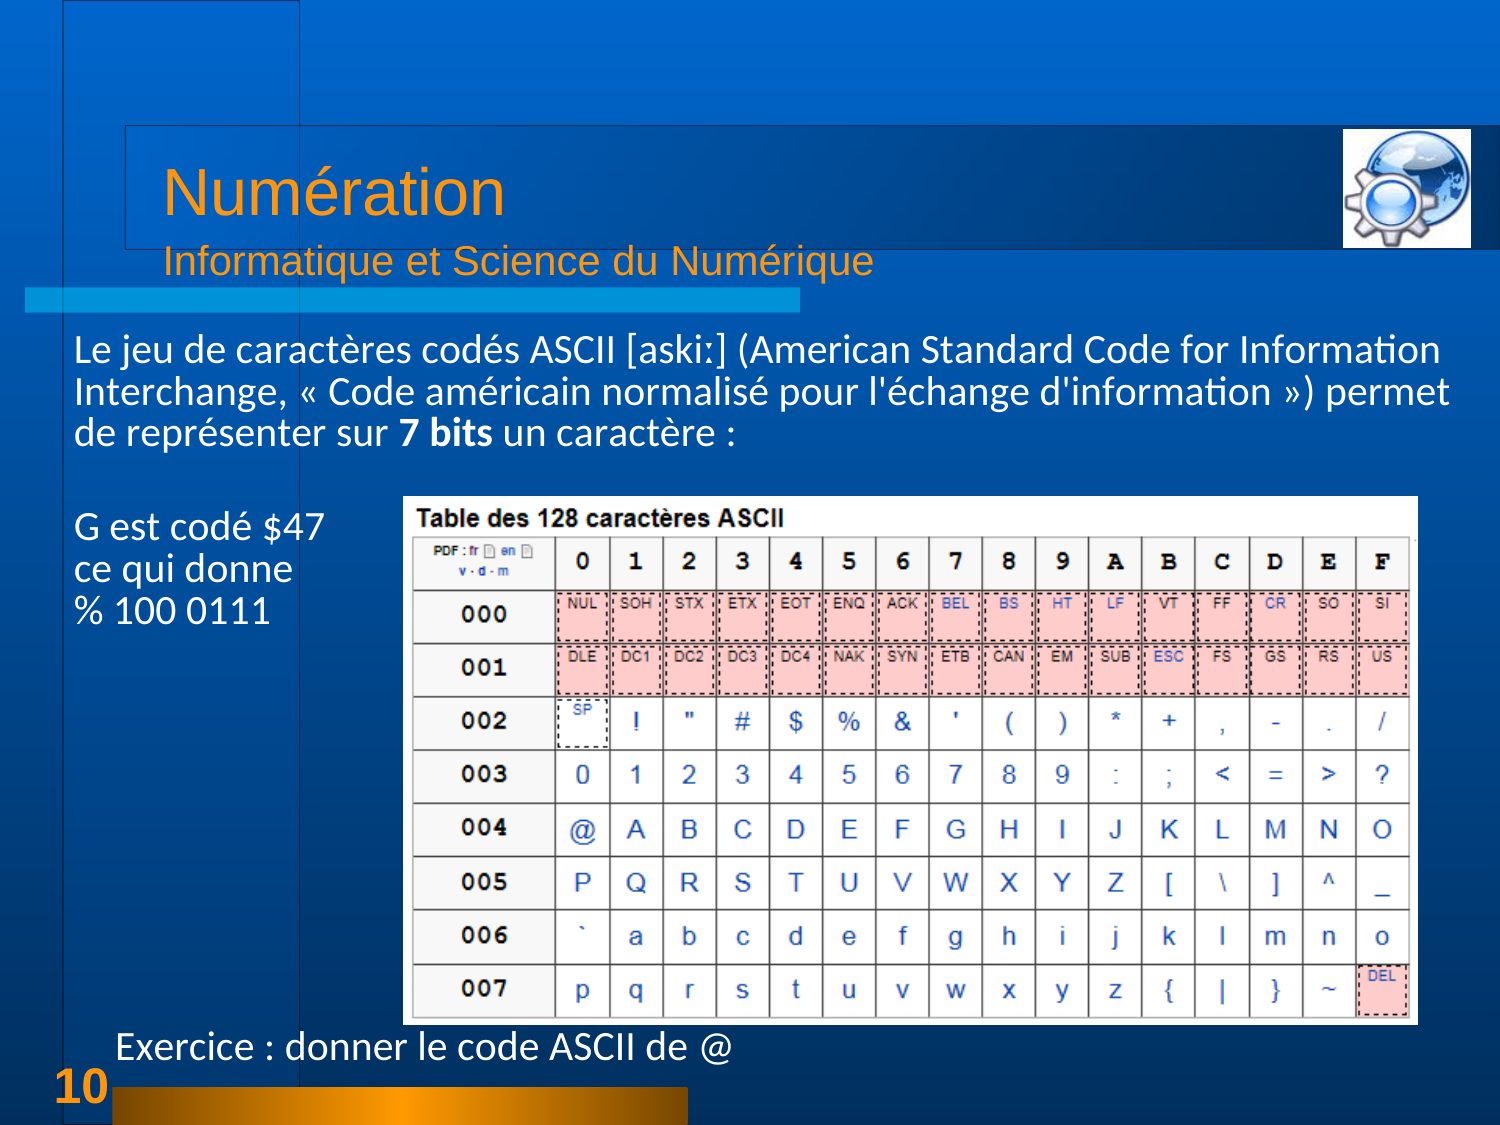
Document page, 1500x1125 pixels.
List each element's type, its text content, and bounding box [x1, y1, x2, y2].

text_box G est codé $47 ce qui donne % 100 0111 [59, 501, 384, 721]
picture [1343, 129, 1471, 248]
text_box Le jeu de caractères codés ASCII [askiː] (American Standard Code for Information Interchange, « Code américain normalisé pour l'échange d'information ») permet de représenter sur 7 bits un caractère : [59, 324, 1477, 544]
text_box Exercice : donner le code ASCII de @ [100, 1021, 1371, 1088]
picture [403, 496, 1418, 1025]
